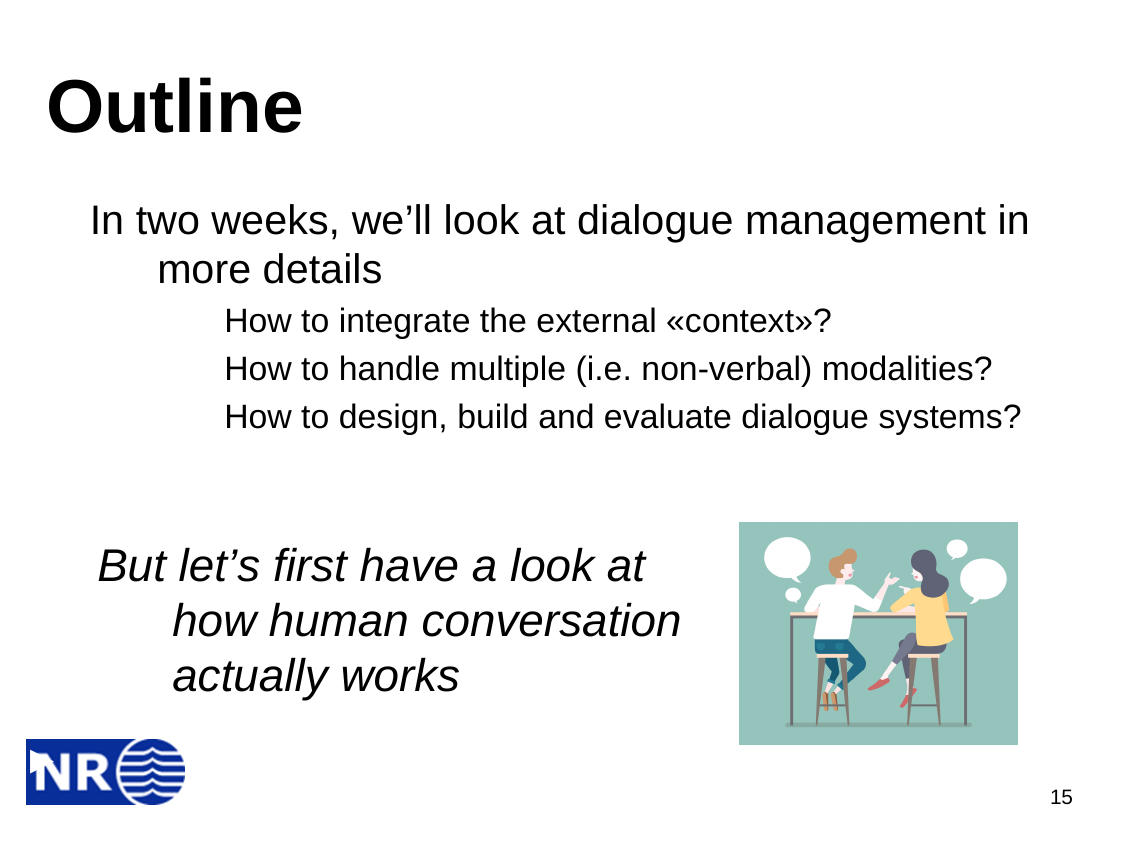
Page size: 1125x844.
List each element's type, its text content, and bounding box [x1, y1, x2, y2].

picture [739, 522, 1018, 745]
list In two weeks, we’ll look at dialogue management in more details How to integrate the external «context»? How to handle multiple (i.e. non-verbal) modalities? How to design, build and evaluate dialogue systems? [7, 185, 1071, 493]
text_box [1035, 776, 1095, 812]
text_box But let’s first have a look at how human conversation actually works [7, 528, 717, 622]
title Outline [30, 32, 1095, 157]
